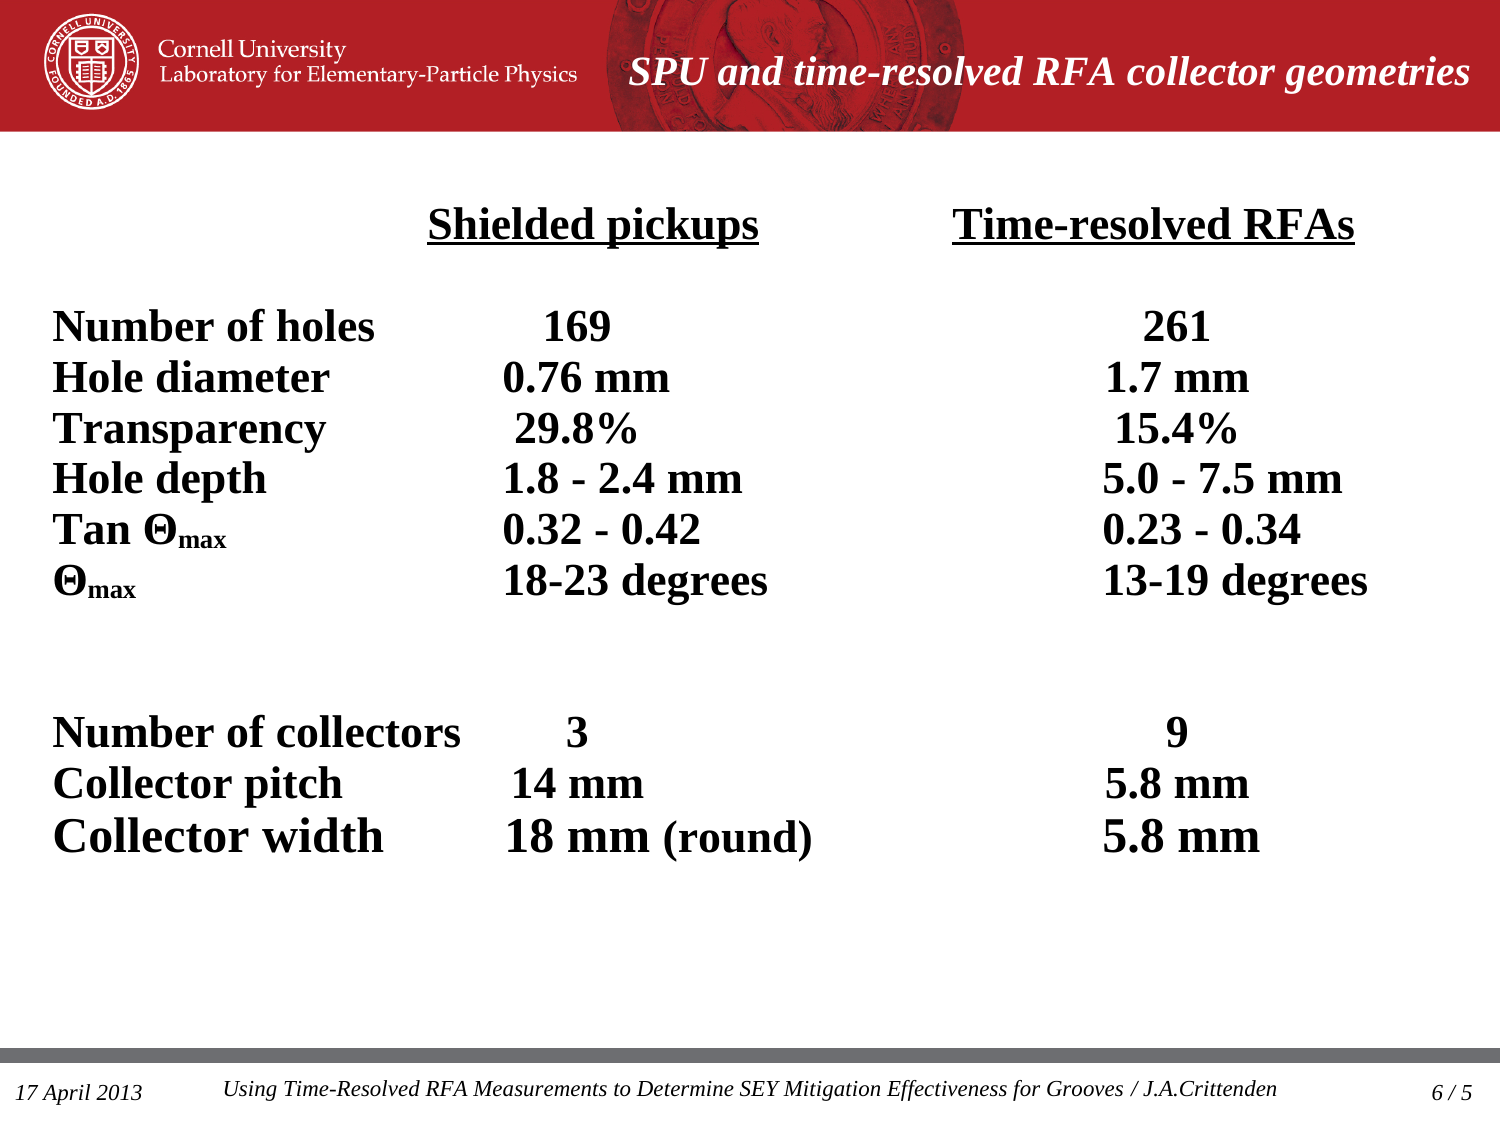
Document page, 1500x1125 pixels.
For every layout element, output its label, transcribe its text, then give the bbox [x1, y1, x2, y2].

text_box Shielded pickups Time-resolved RFAs Number of holes 169 261 Hole diameter 0.76 mm 1.7 mm Transparency 29.8% 15.4% Hole depth 1.8 - 2.4 mm 5.0 - 7.5 mm Tan Θmax 0.32 - 0.42 0.23 - 0.34 Θmax 18-23 degrees 13-19 degrees Number of collectors 3 9 Collector pitch 14 mm 5.8 mm Collector width 18 mm (round) 5.8 mm [37, 187, 1463, 1012]
title SPU and time-resolved RFA collector geometries [600, 7, 1500, 136]
picture [0, 0, 1500, 132]
